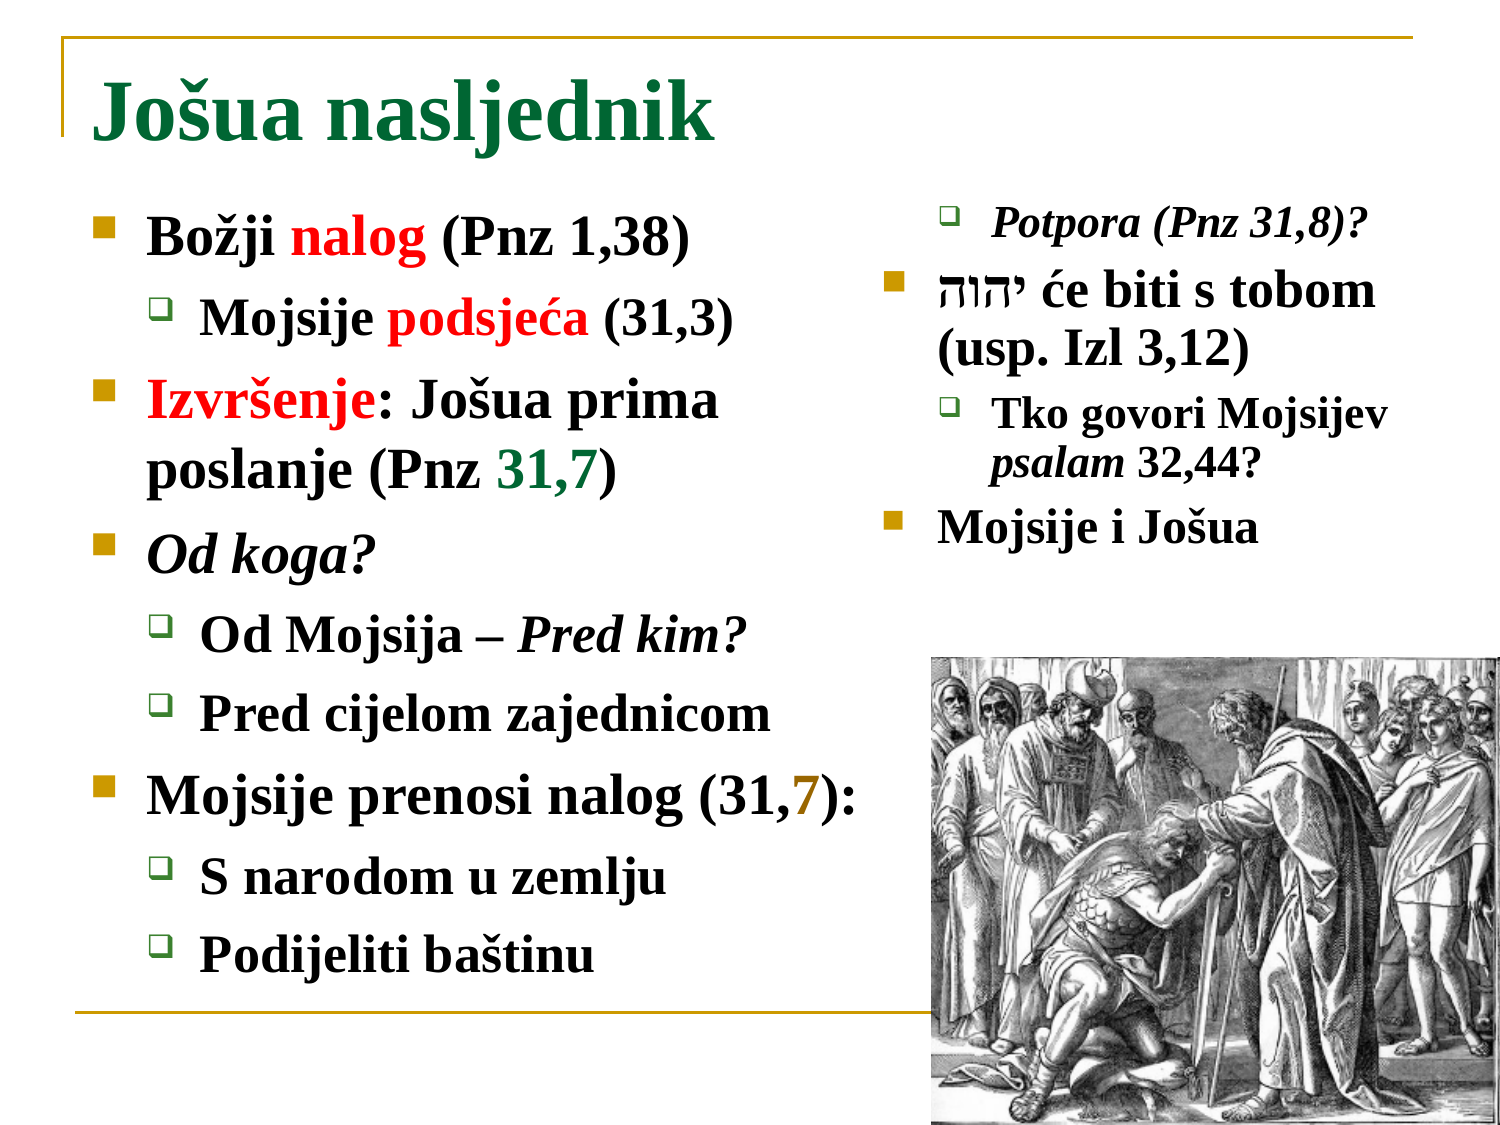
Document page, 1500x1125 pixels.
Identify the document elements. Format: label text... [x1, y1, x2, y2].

list Potpora (Pnz 31,8)? יהוה će biti s tobom (usp. Izl 3,12) Tko govori Mojsijev psalam 32,44? Mojsije i Jošua [866, 190, 1500, 1083]
picture [931, 657, 1500, 1125]
list Božji nalog (Pnz 1,38) Mojsije podsjeća (31,3) Izvršenje: Jošua prima poslanje (Pnz 31,7) Od koga? Od Mojsija – Pred kim? Pred cijelom zajednicom Mojsije prenosi nalog (31,7): S narodom u zemlju Podijeliti baštinu [74, 190, 866, 1014]
title Jošua nasljednik [75, 45, 1426, 190]
